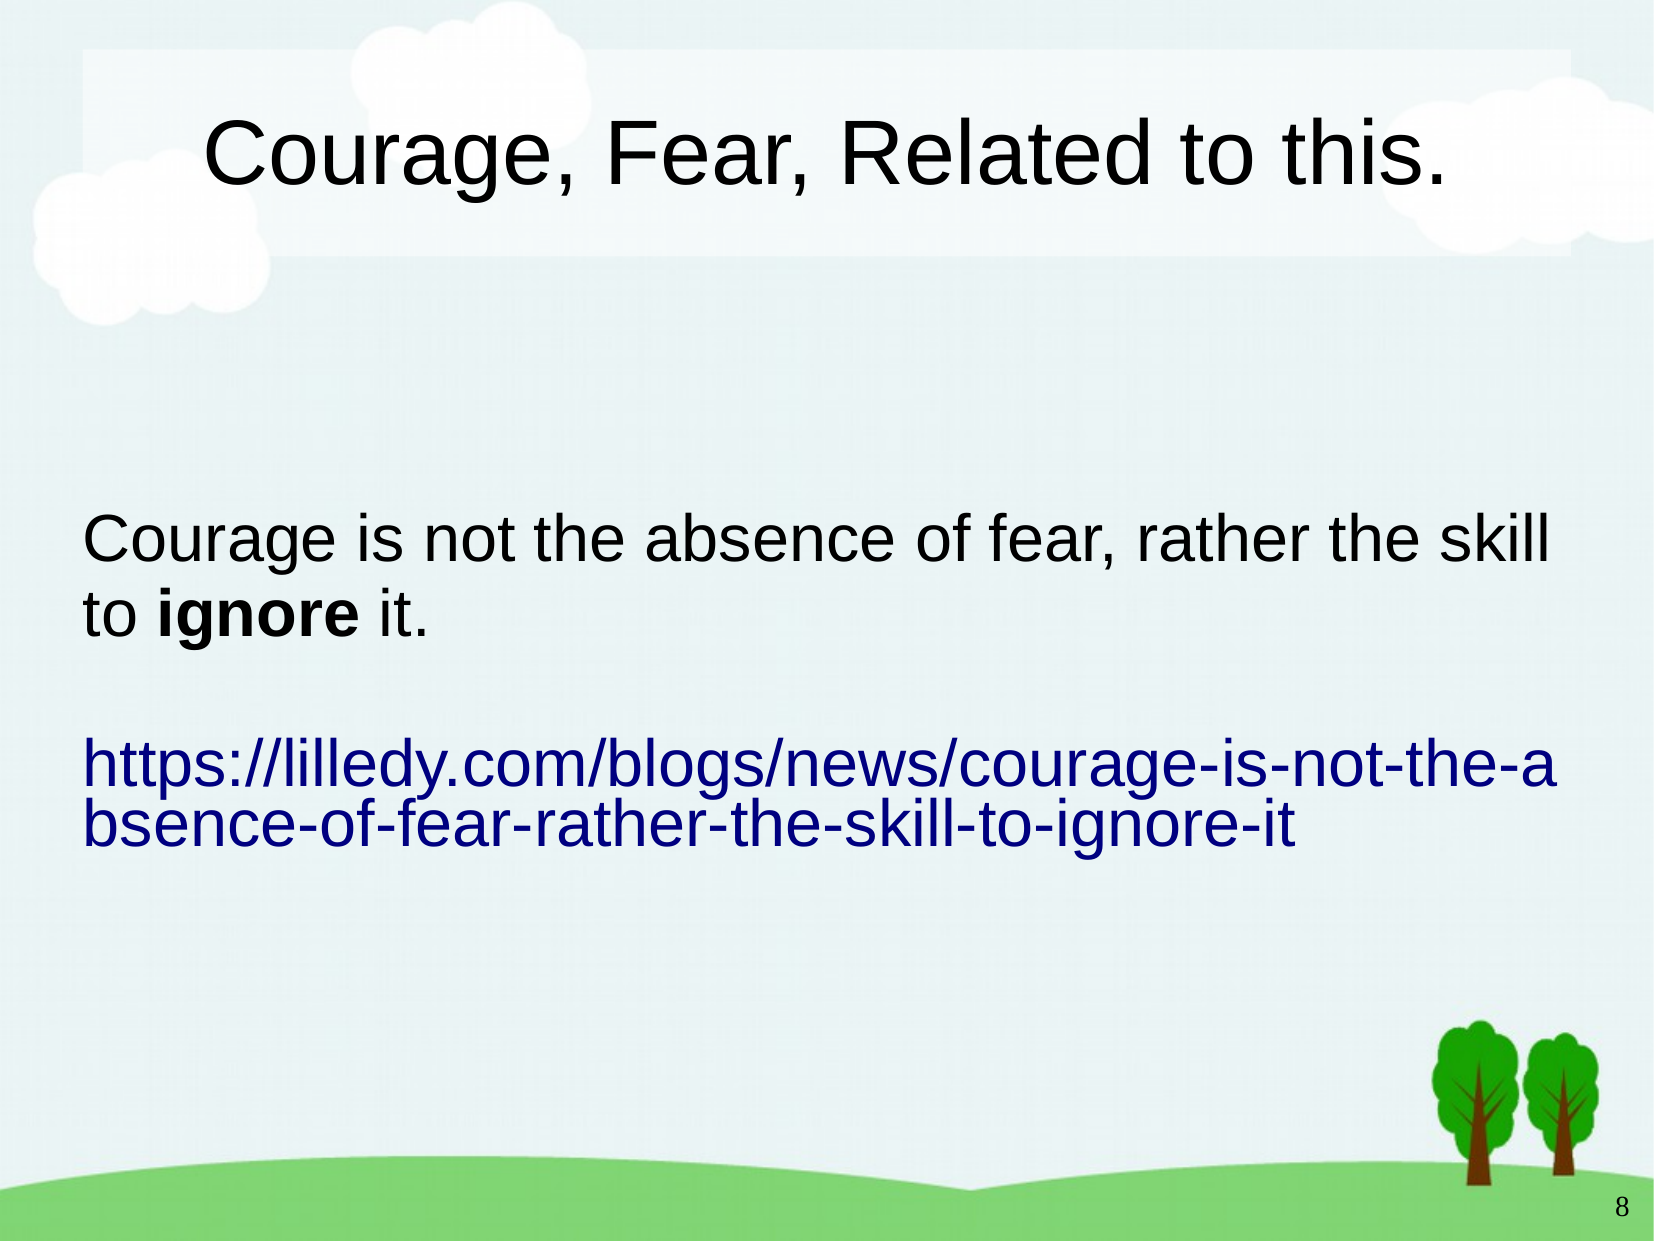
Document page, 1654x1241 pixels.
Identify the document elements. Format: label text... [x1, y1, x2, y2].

subtitle Courage is not the absence of fear, rather the skill to ignore it. https://lilledy.com/blogs/news/courage-is-not-the-absence-of-fear-rather-the-skill-to-ignore-it [82, 290, 1571, 1087]
title Courage, Fear, Related to this. [82, 49, 1571, 257]
picture [0, 0, 1654, 1241]
